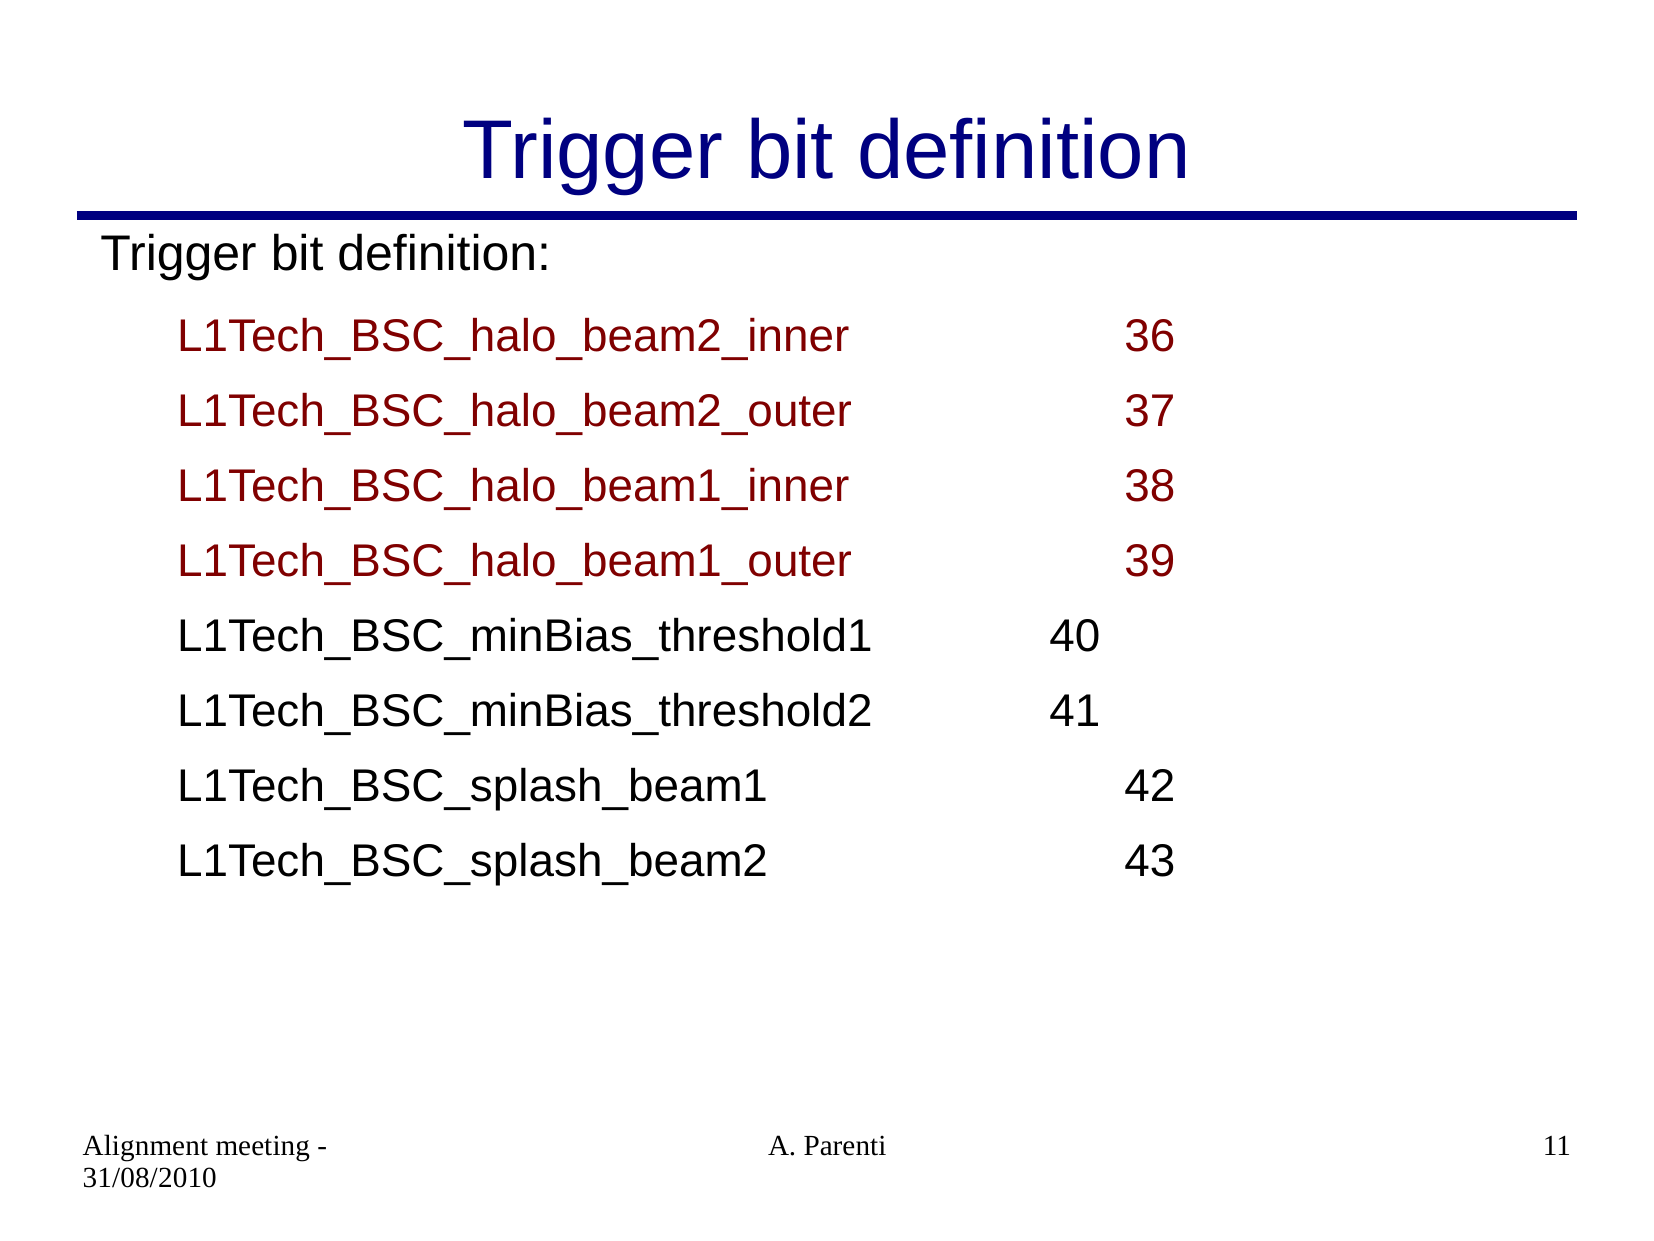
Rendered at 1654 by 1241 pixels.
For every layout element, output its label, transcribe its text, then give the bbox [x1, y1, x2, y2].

title Trigger bit definition [82, 82, 1571, 218]
list Trigger bit definition: L1Tech_BSC_halo_beam2_inner 36 L1Tech_BSC_halo_beam2_outer 37 L1Tech_BSC_halo_beam1_inner 38 L1Tech_BSC_halo_beam1_outer 39 L1Tech_BSC_minBias_threshold1 40 L1Tech_BSC_minBias_threshold2 41 L1Tech_BSC_splash_beam1 42 L1Tech_BSC_splash_beam2 43 [82, 225, 1571, 1094]
